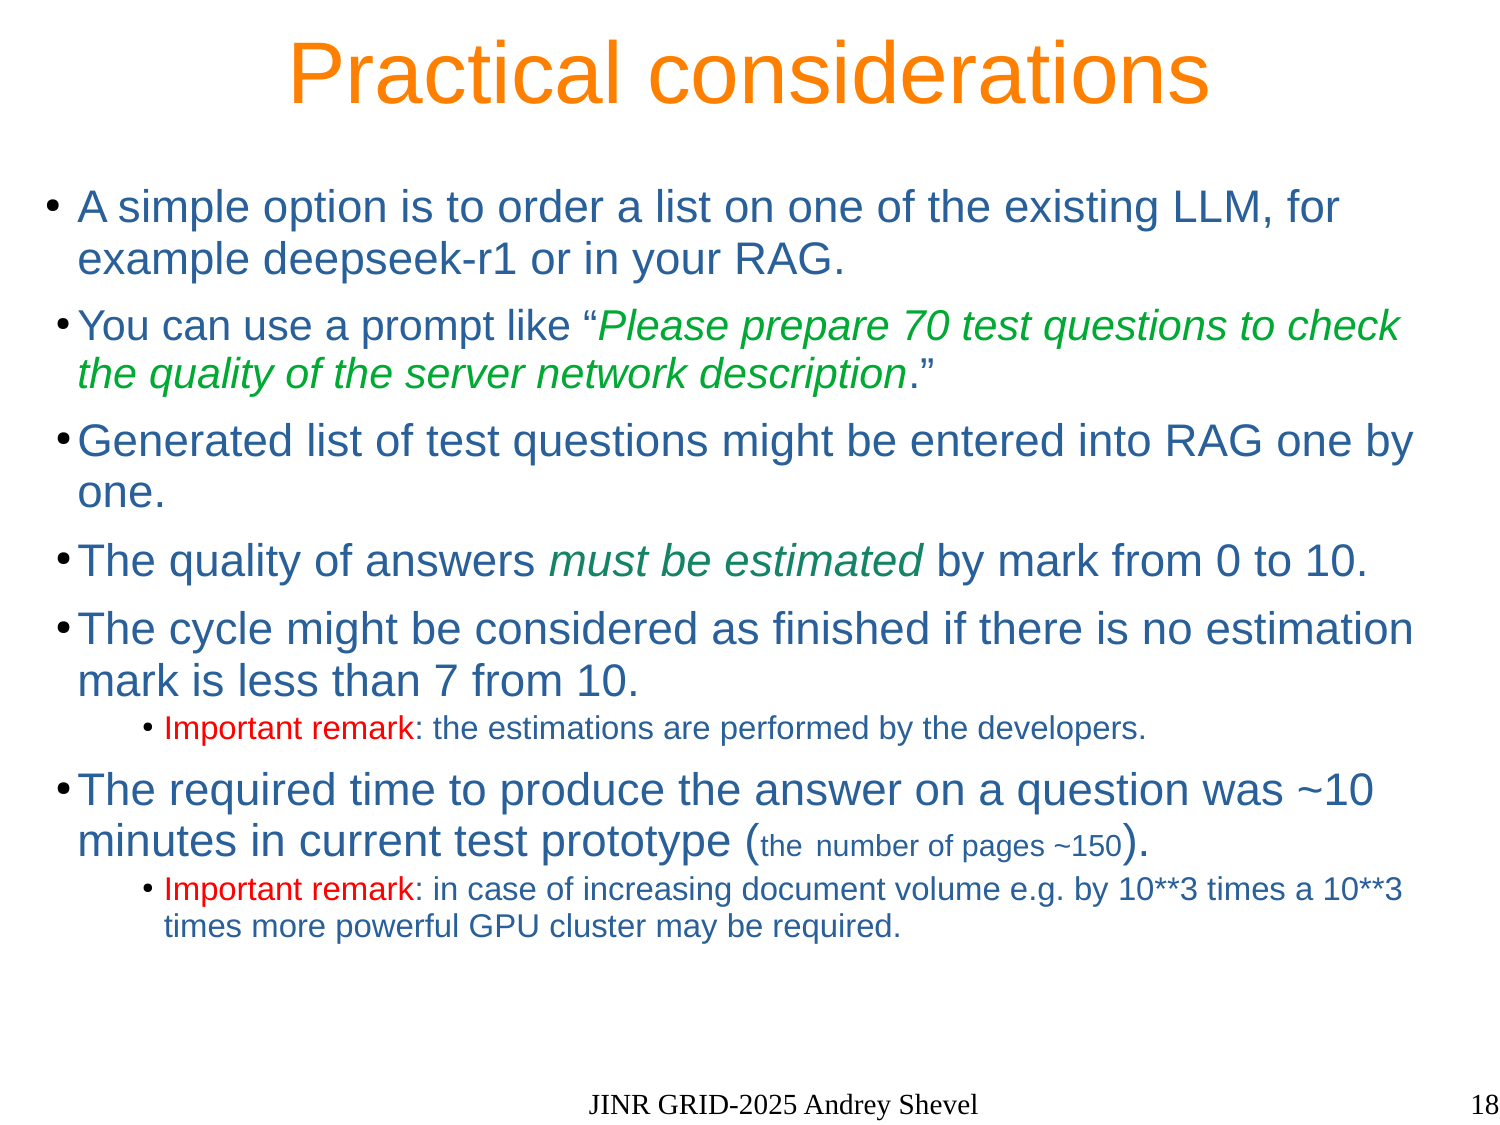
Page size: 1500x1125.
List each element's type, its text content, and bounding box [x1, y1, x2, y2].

title Practical considerations [75, 0, 1425, 153]
list A simple option is to order a list on one of the existing LLM, for example deepseek-r1 or in your RAG. You can use a prompt like “Please prepare 70 test questions to check the quality of the server network description.” Generated list of test questions might be entered into RAG one by one. The quality of answers must be estimated by mark from 0 to 10. The cycle might be considered as finished if there is no estimation mark is less than 7 from 10. Important remark: the estimations are performed by the developers. The required time to produce the answer on a question was ~10 minutes in current test prototype (the number of pages ~150). Important remark: in case of increasing document volume e.g. by 10**3 times a 10**3 times more powerful GPU cluster may be required. [34, 181, 1463, 953]
